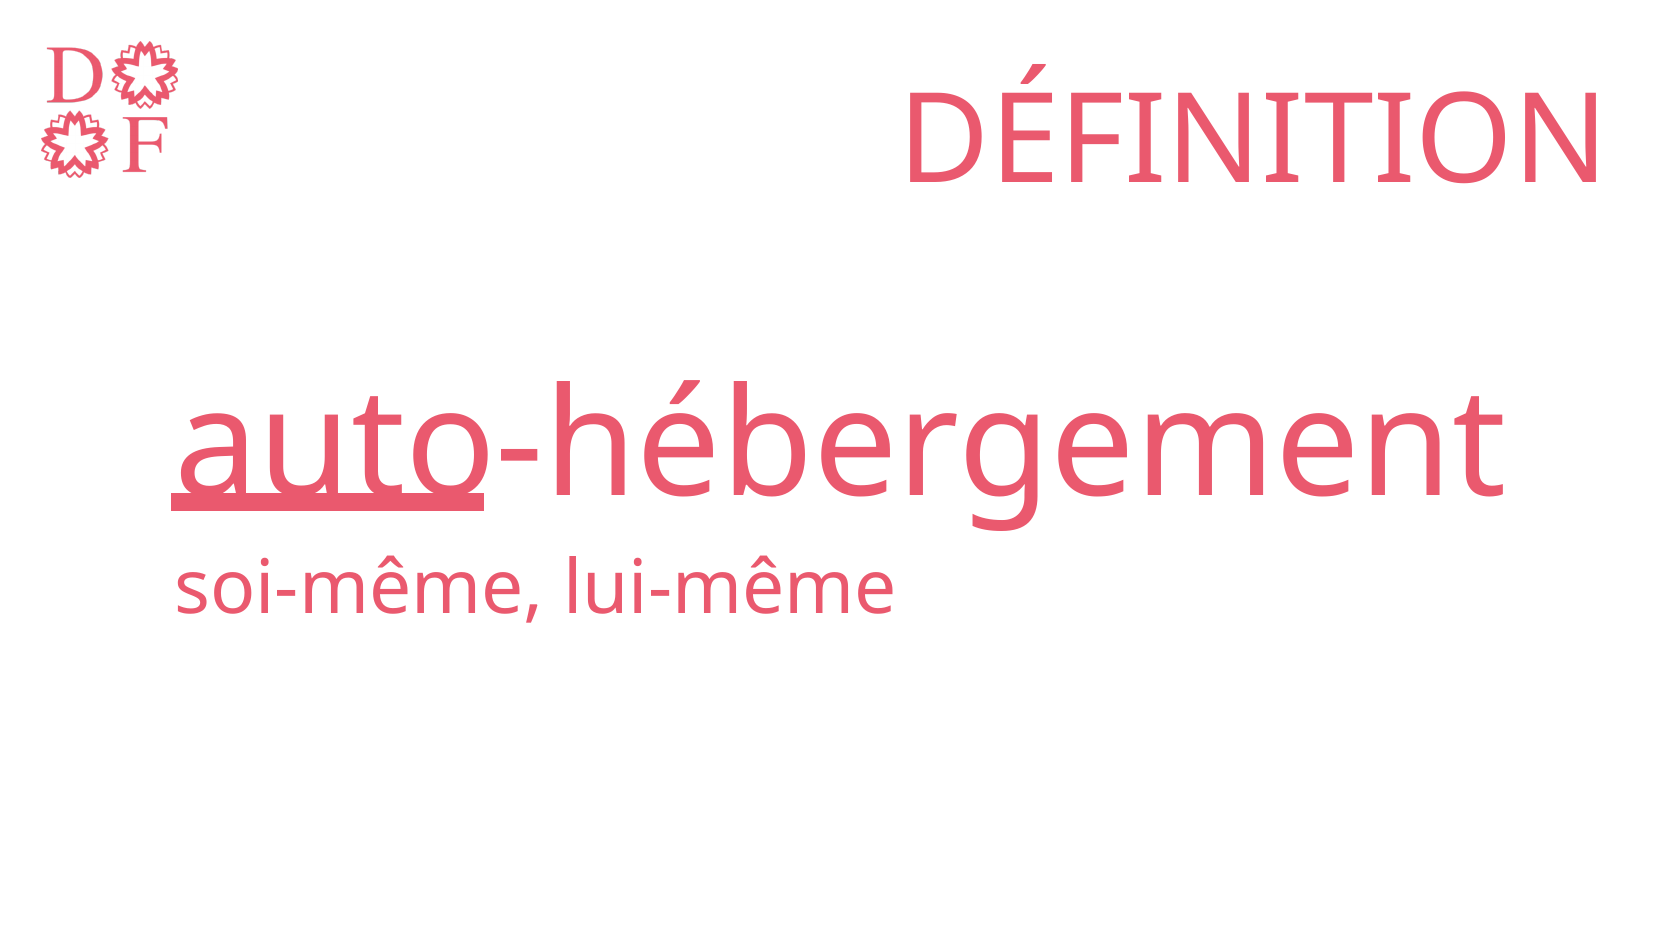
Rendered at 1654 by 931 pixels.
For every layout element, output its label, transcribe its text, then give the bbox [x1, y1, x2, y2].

text_box DÉFINITION [147, 41, 1625, 189]
text_box soi-même, lui-même [159, 526, 1489, 621]
picture [41, 41, 178, 178]
text_box auto-hébergement [159, 328, 1565, 502]
